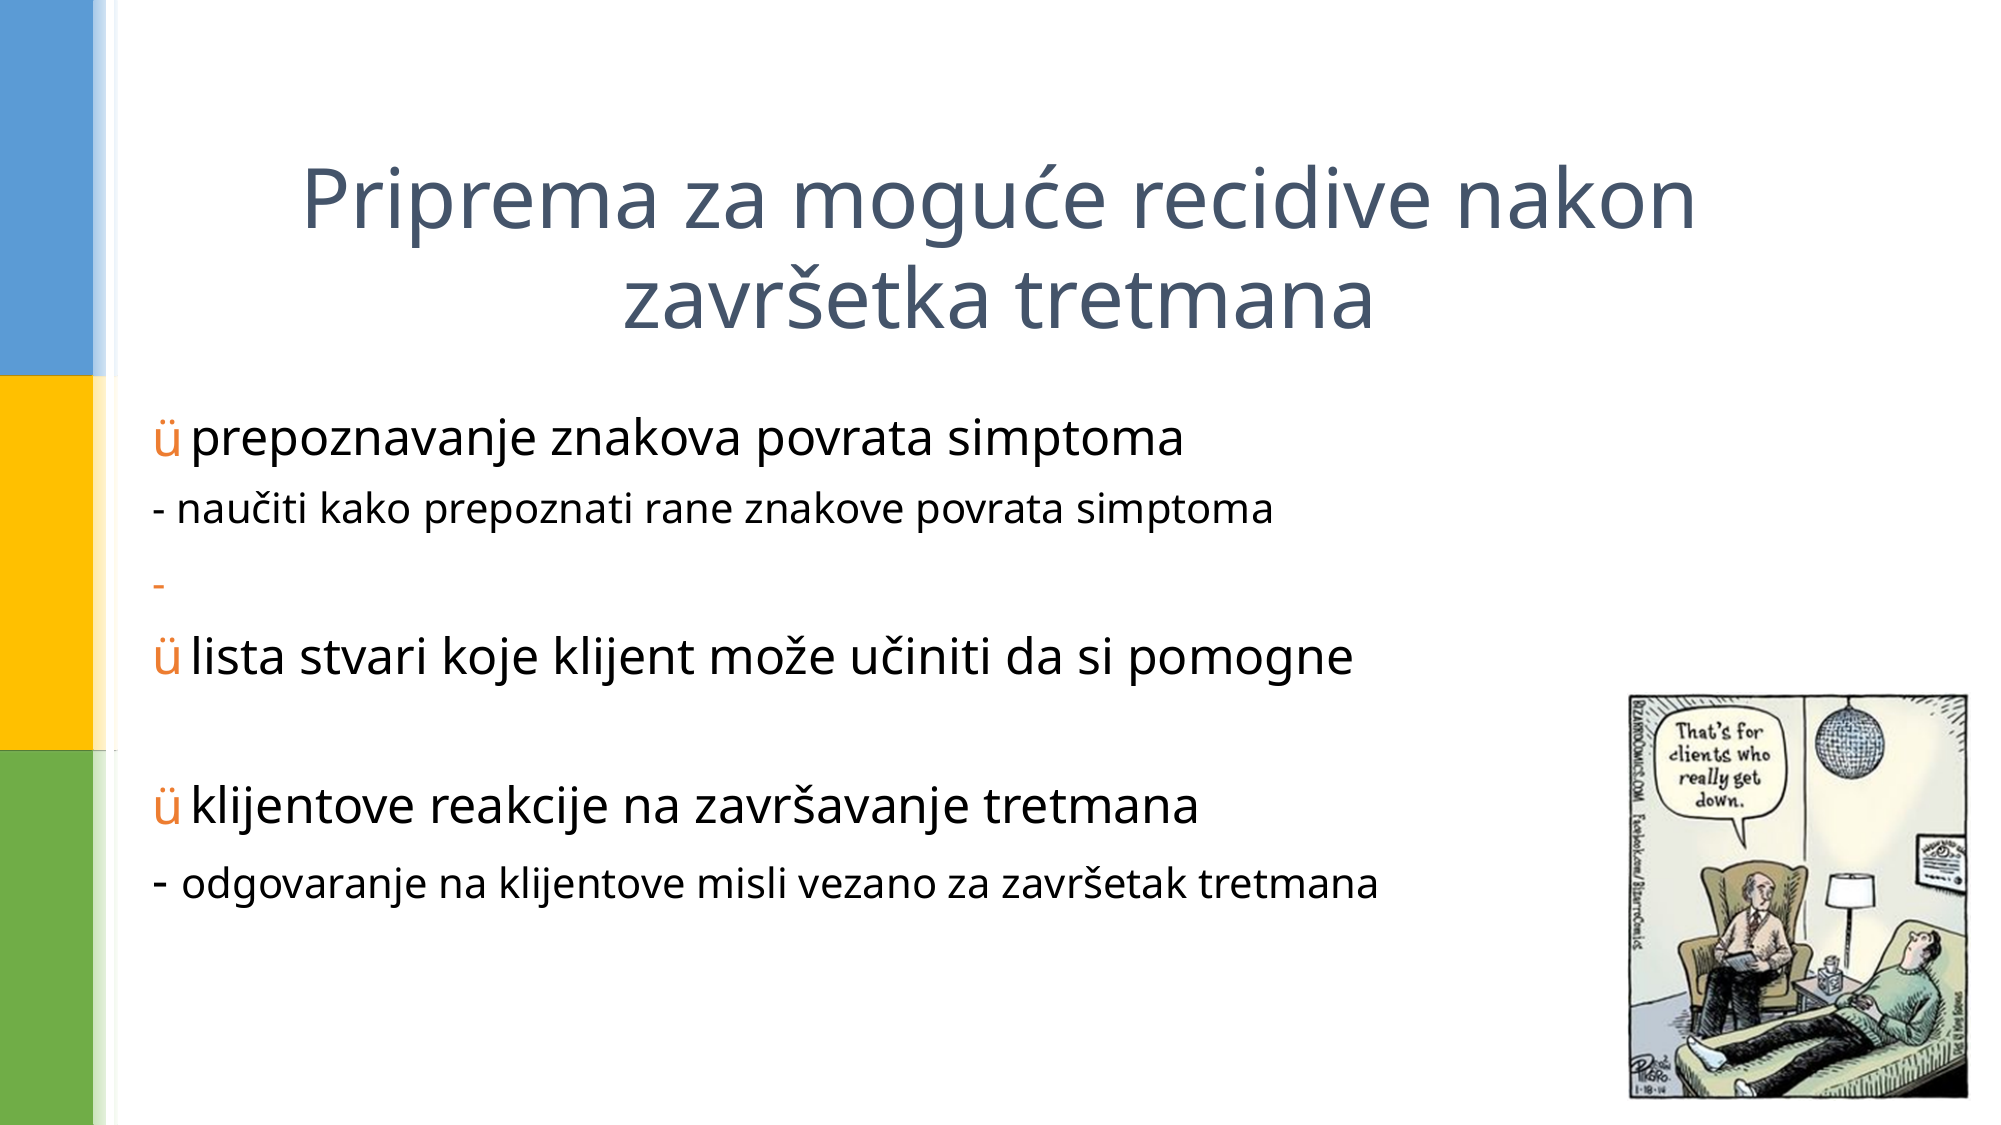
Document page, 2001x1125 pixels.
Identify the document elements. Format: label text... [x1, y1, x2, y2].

list prepoznavanje znakova povrata simptoma - naučiti kako prepoznati rane znakove povrata simptoma lista stvari koje klijent može učiniti da si pomogne klijentove reakcije na završavanje tretmana - odgovaranje na klijentove misli vezano za završetak tretmana [137, 314, 1981, 1088]
title Priprema za moguće recidive nakon završetka tretmana [137, 137, 1863, 355]
picture [1627, 692, 1971, 1101]
